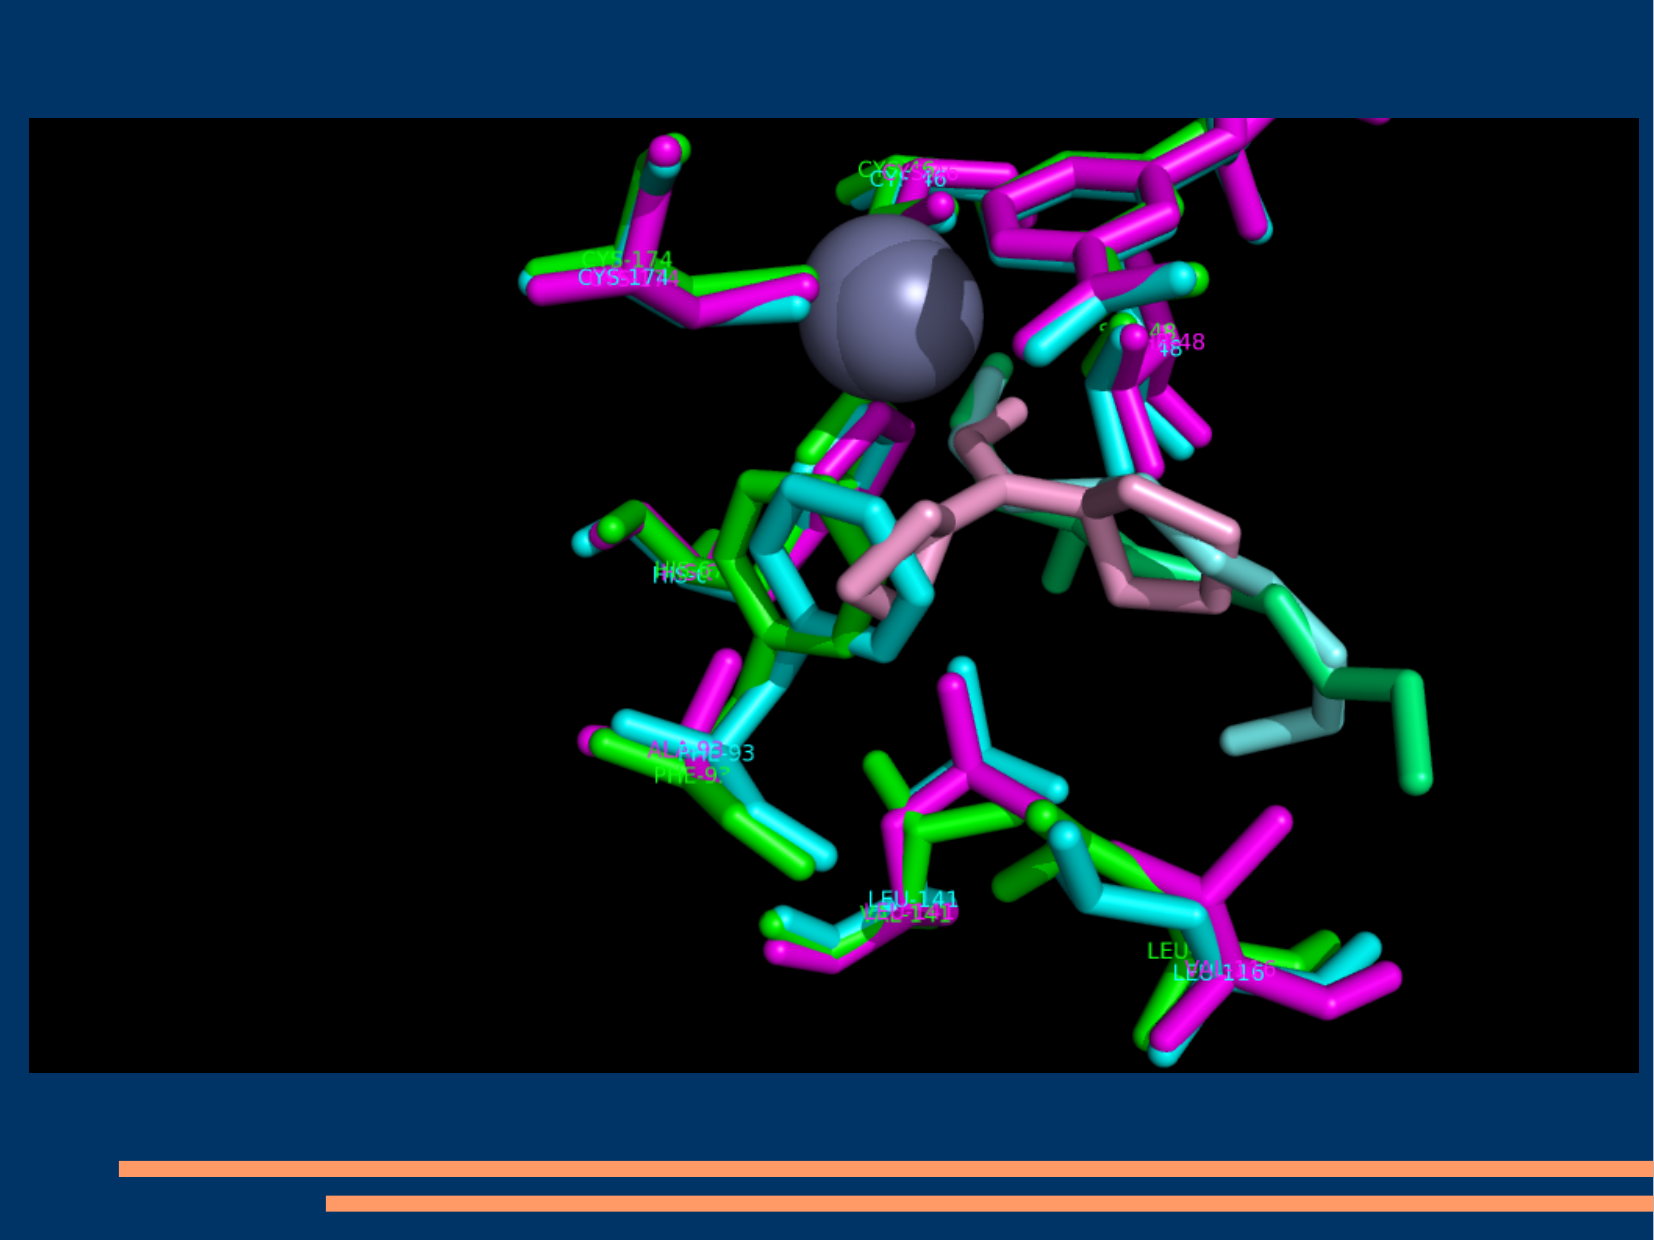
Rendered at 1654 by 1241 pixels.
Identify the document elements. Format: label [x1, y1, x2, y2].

picture [29, 118, 1639, 1073]
